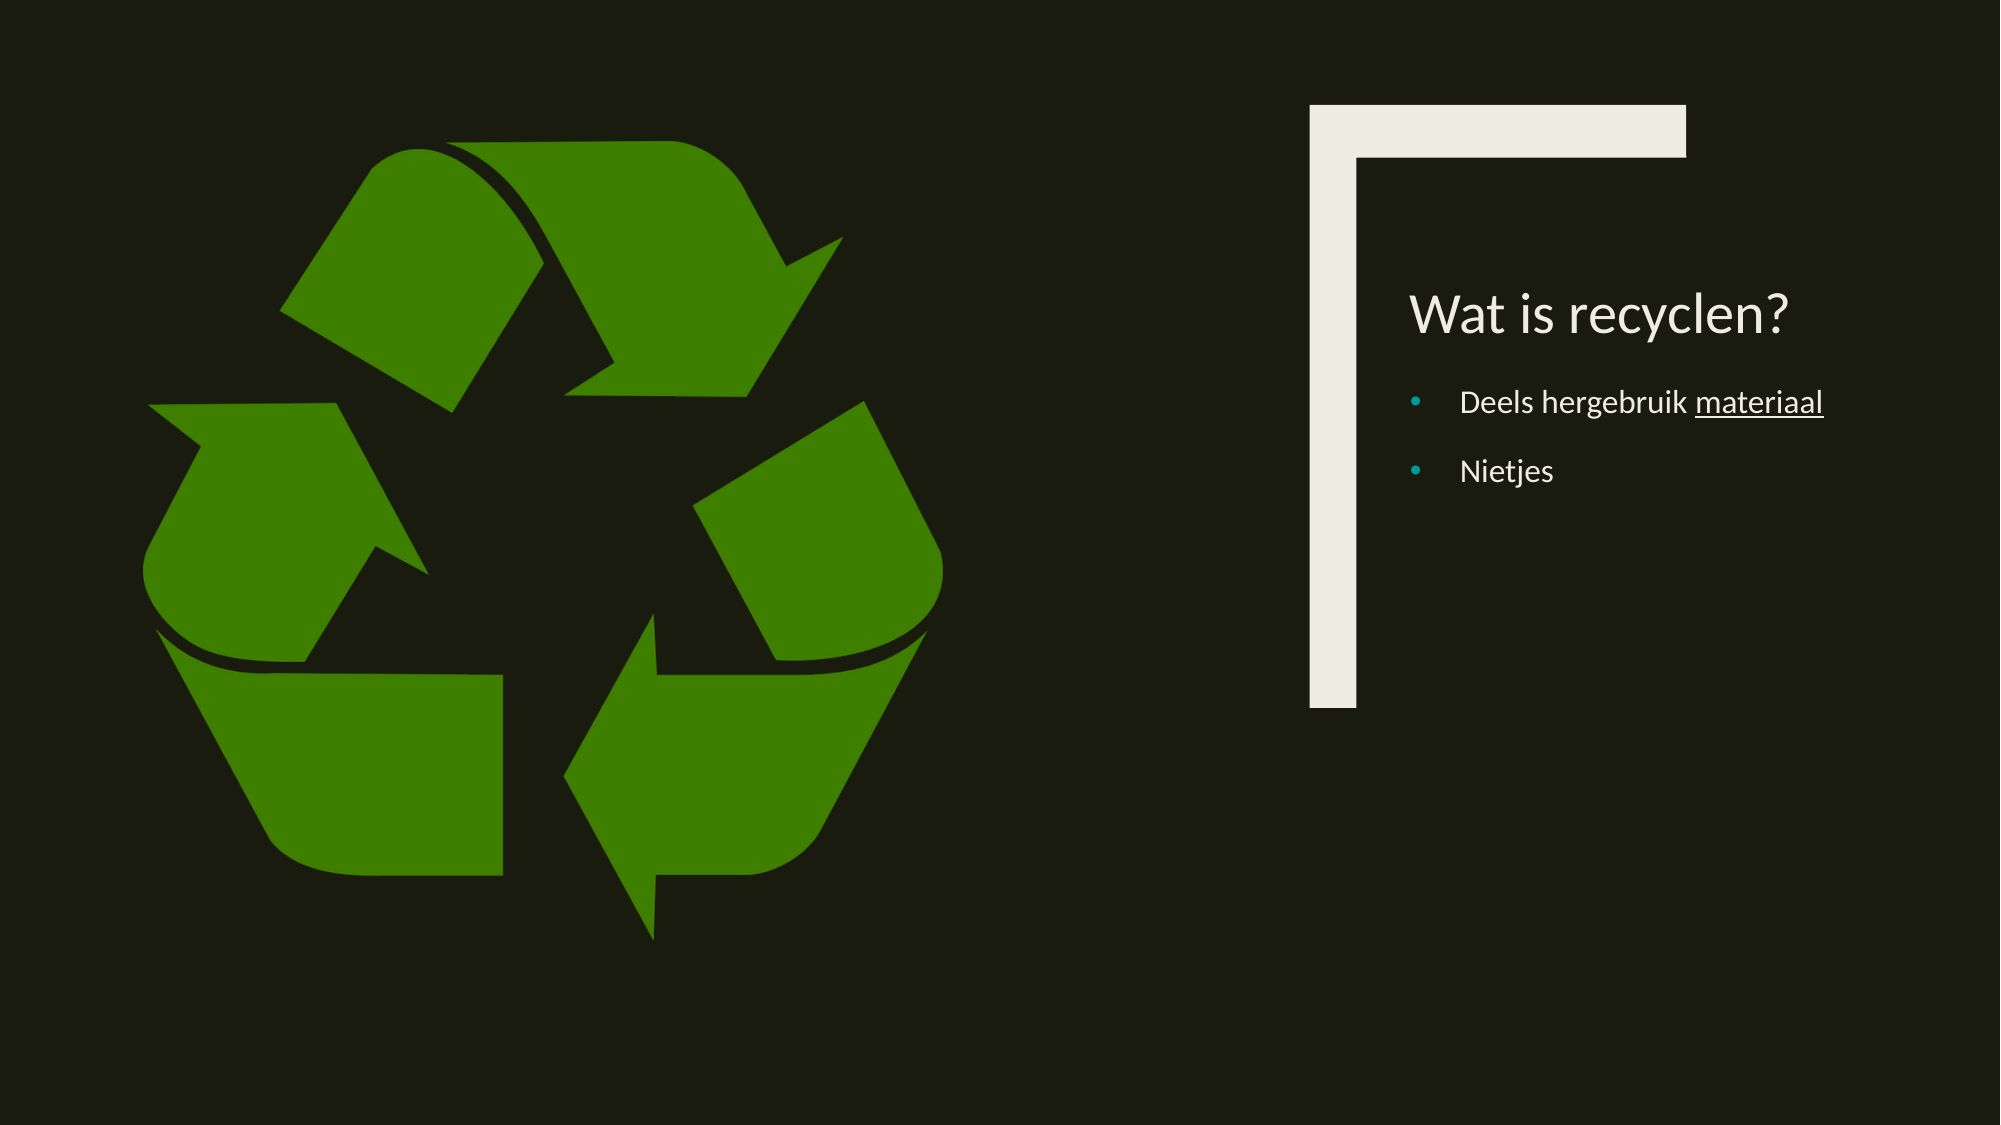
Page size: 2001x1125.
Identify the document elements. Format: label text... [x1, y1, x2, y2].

text_box [0, 0, 2000, 1125]
title Wat is recyclen? [1389, 182, 1891, 357]
picture [143, 141, 943, 941]
list Deels hergebruik materiaal Nietjes [1389, 375, 1891, 1021]
